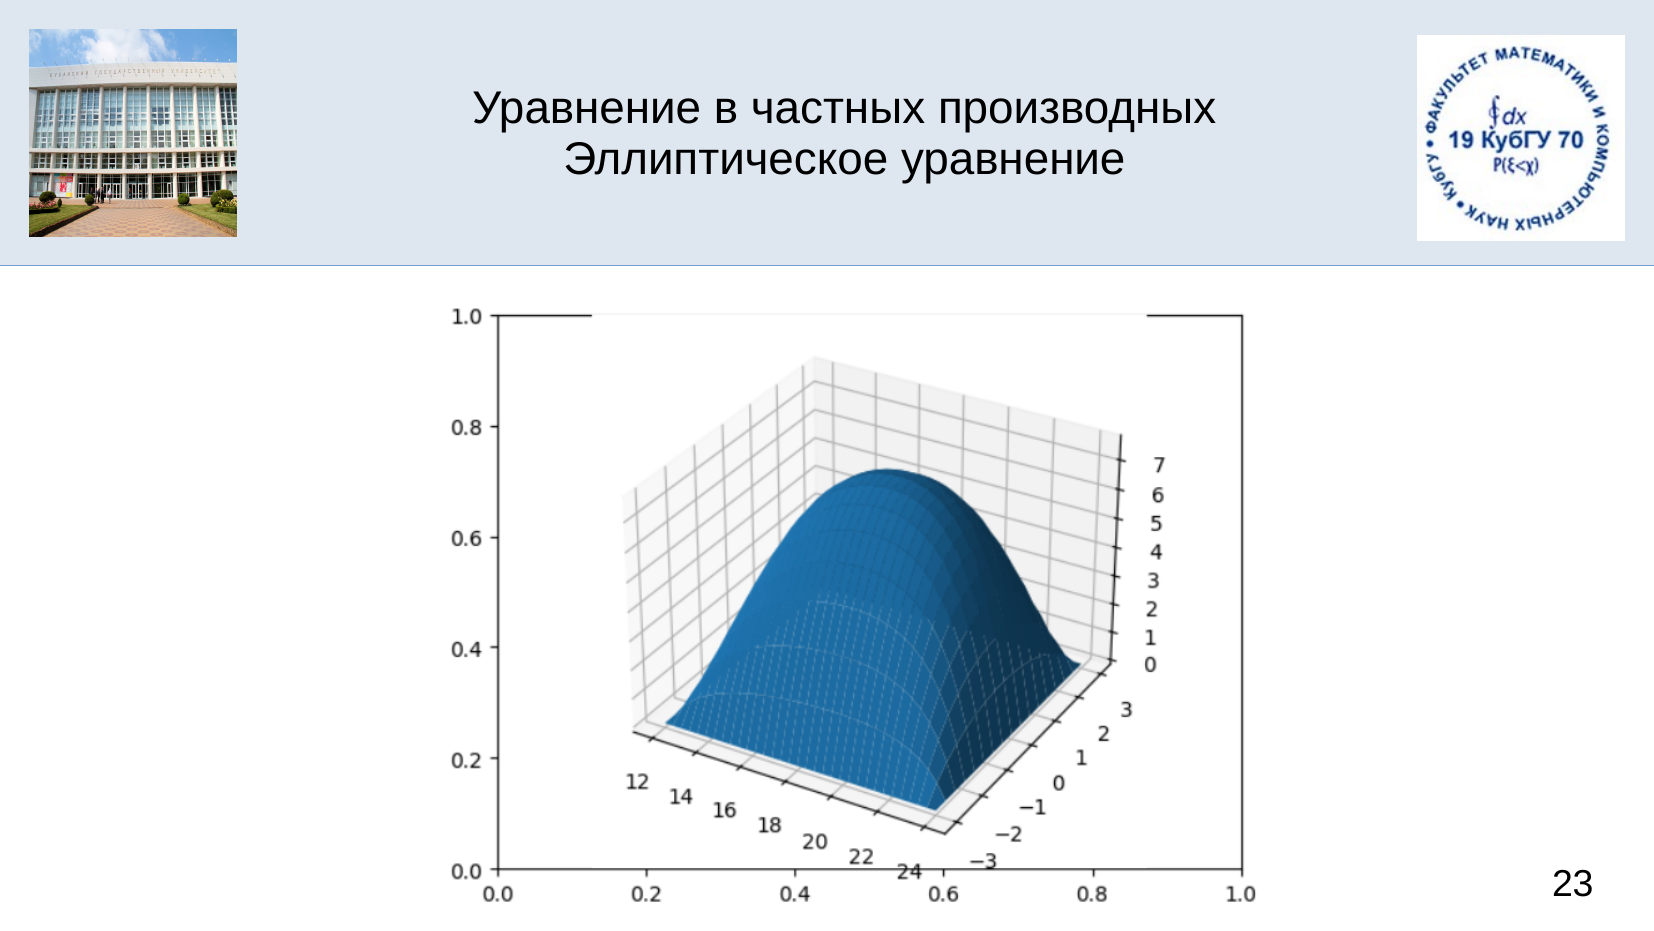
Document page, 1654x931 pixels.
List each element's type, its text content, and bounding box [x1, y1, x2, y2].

picture [1417, 35, 1625, 241]
text_box <номер> [1537, 854, 1654, 925]
picture [442, 295, 1269, 912]
title Уравнение в частных производных Эллиптическое уравнение [265, 4, 1388, 262]
text_box [0, 0, 1654, 265]
picture [29, 29, 237, 238]
